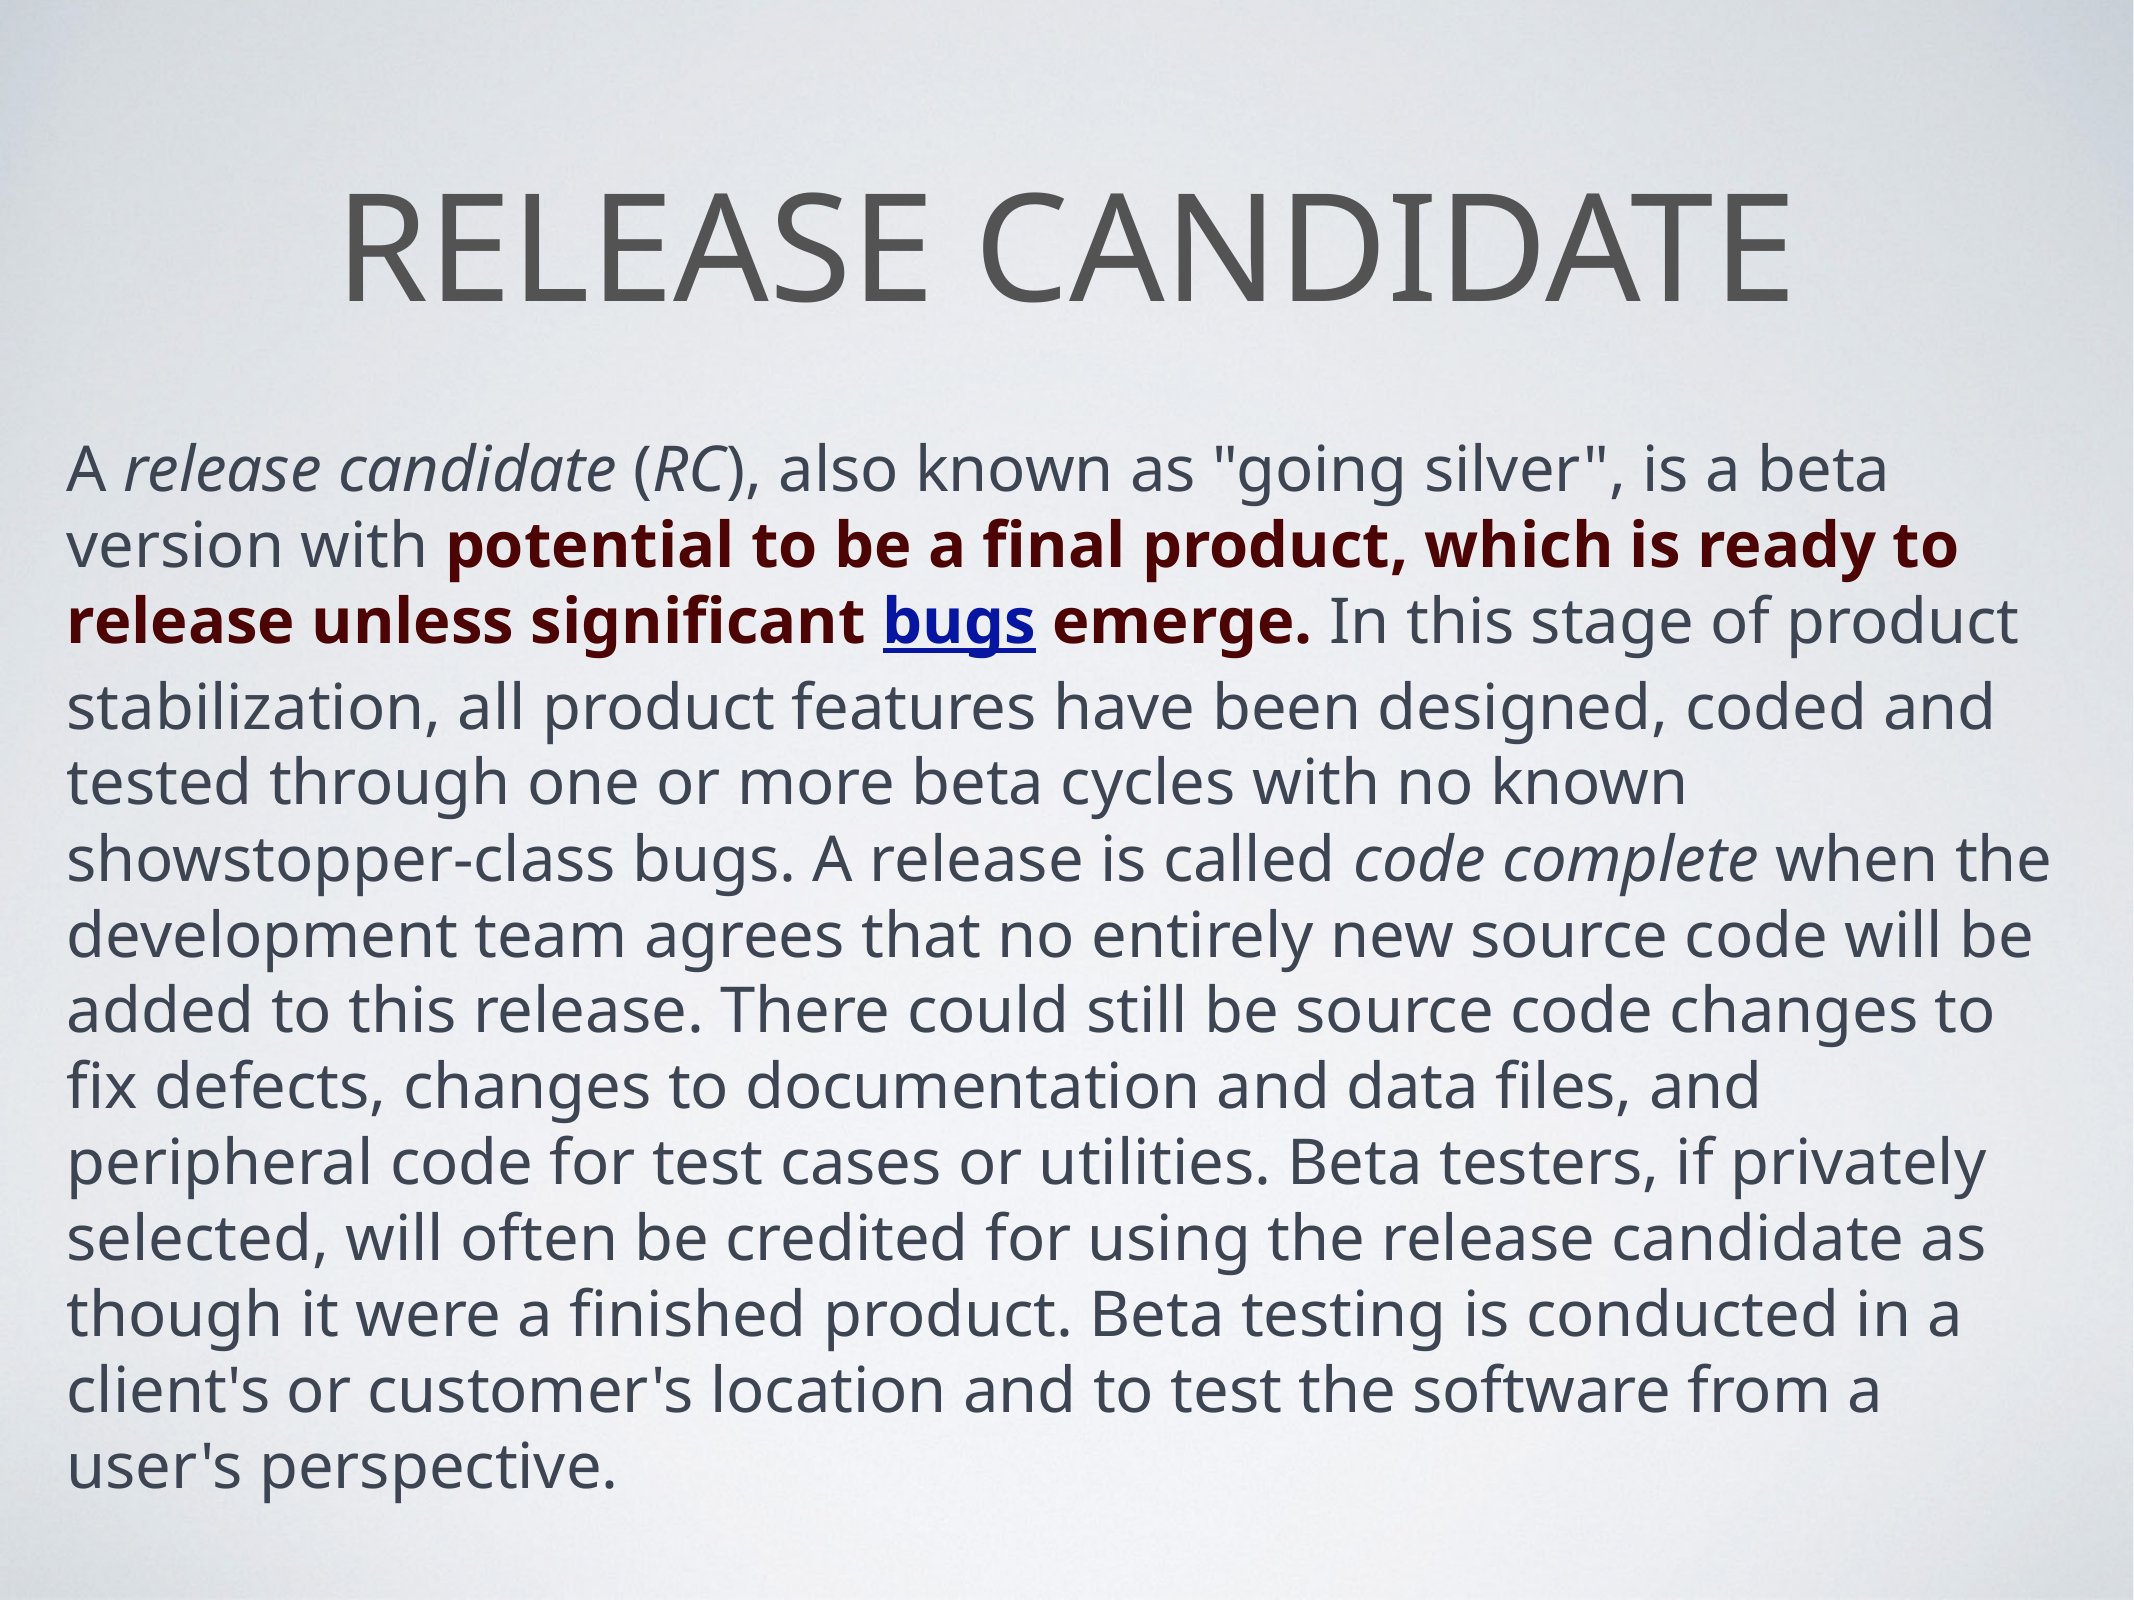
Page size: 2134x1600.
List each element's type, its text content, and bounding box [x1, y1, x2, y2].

picture [0, 0, 2134, 1600]
title Release candidate [58, 41, 2075, 442]
list A release candidate (RC), also known as "going silver", is a beta version with potential to be a final product, which is ready to release unless significant bugs emerge. In this stage of product stabilization, all product features have been designed, coded and tested through one or more beta cycles with no known showstopper-class bugs. A release is called code complete when the development team agrees that no entirely new source code will be added to this release. There could still be source code changes to fix defects, changes to documentation and data files, and peripheral code for test cases or utilities. Beta testers, if privately selected, will often be credited for using the release candidate as though it were a finished product. Beta testing is conducted in a client's or customer's location and to test the software from a user's perspective. [58, 447, 2075, 1482]
